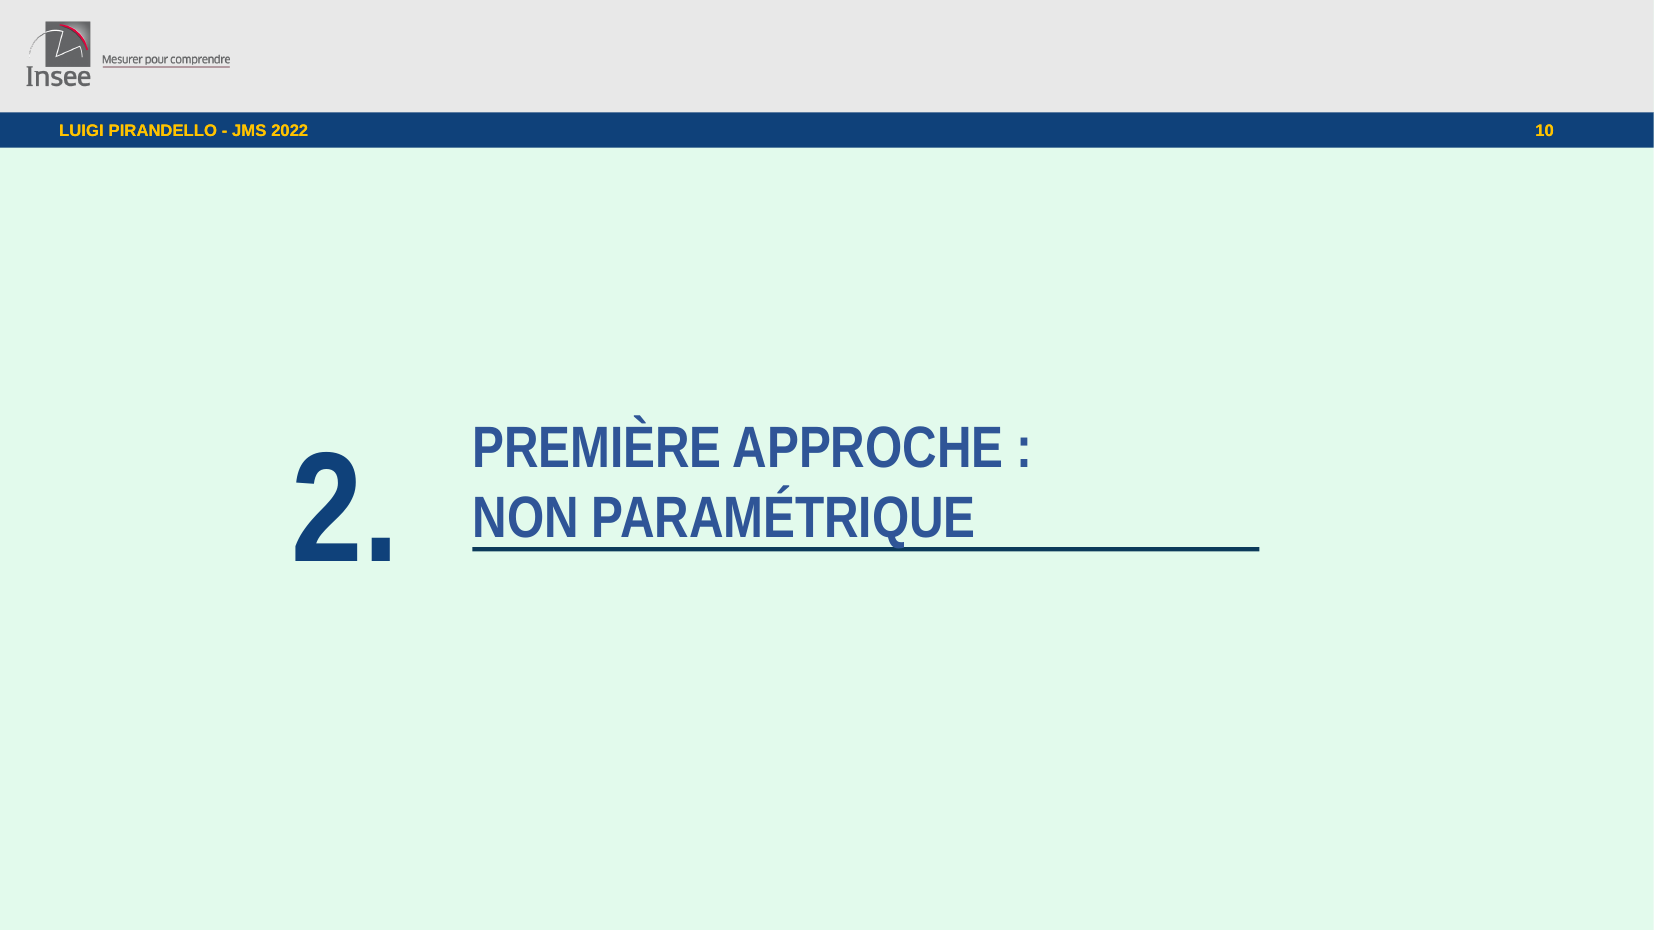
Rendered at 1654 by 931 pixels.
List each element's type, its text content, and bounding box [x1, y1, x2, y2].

picture [23, 0, 230, 89]
text_box LUIGI PIRANDELLO - JMS 2022 [59, 112, 1535, 148]
text_box 2. [230, 389, 461, 621]
title première approche : non paramétrique [472, 401, 1359, 550]
text_box <numéro> [1535, 112, 1654, 148]
